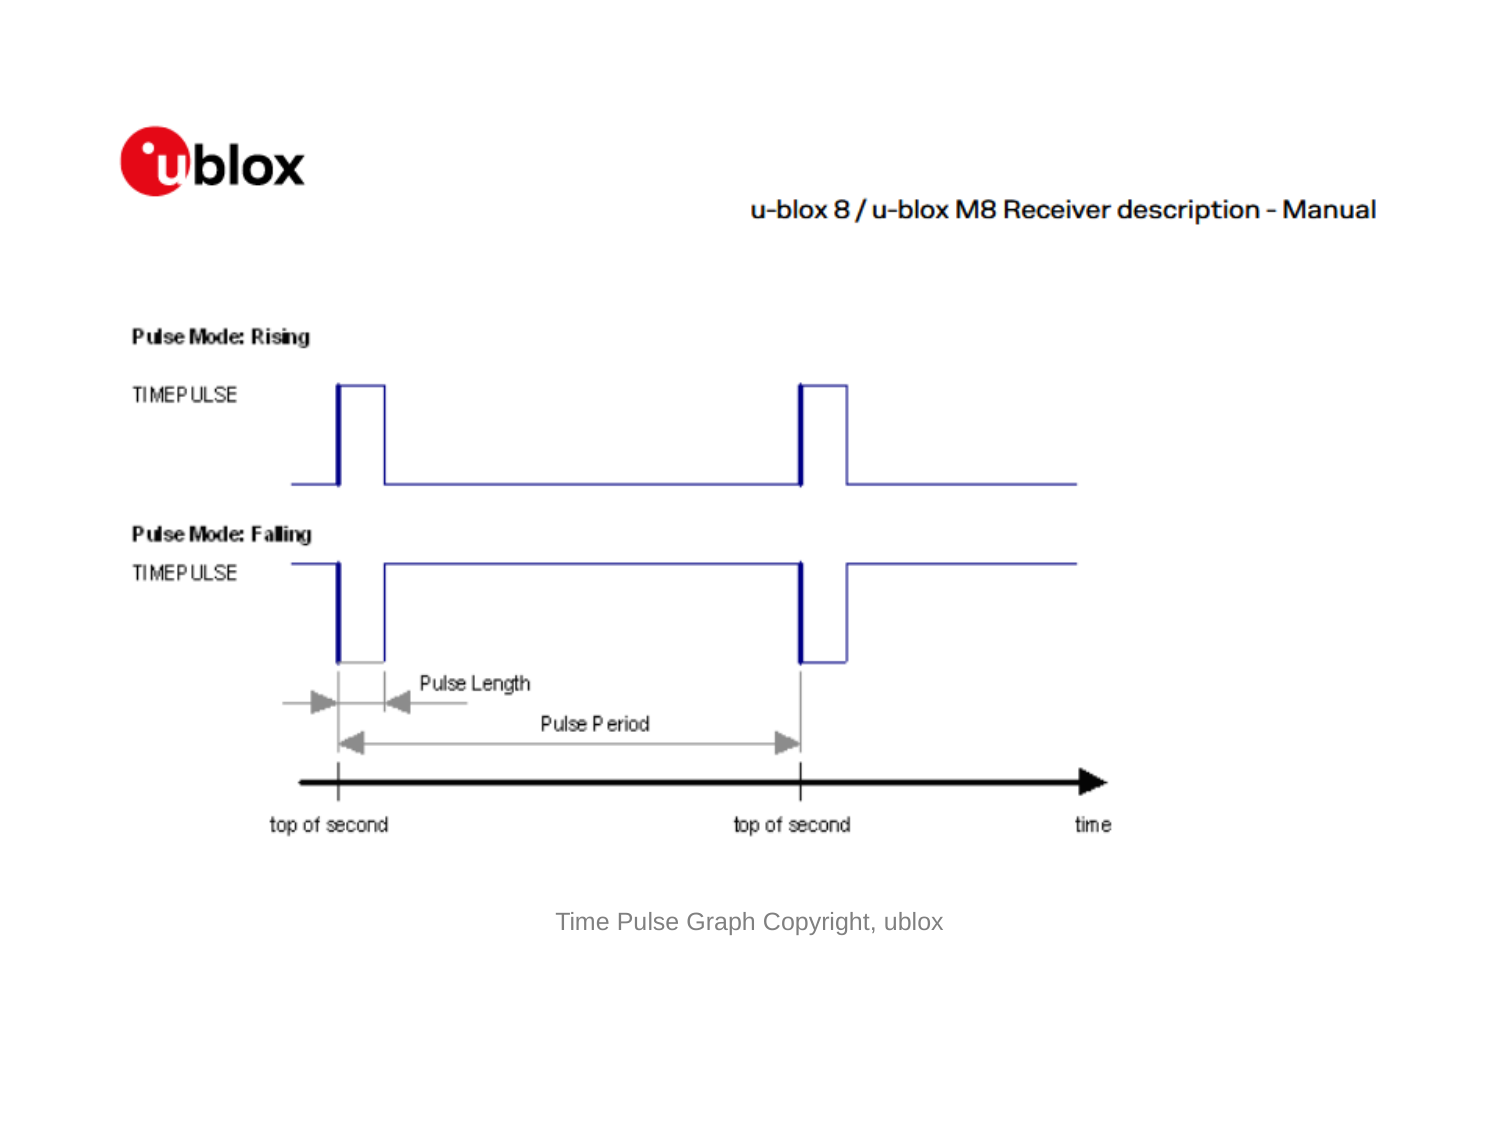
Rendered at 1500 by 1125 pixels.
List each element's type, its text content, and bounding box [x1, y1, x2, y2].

picture [112, 112, 1404, 879]
text_box Time Pulse Graph Copyright, ublox [0, 900, 1500, 943]
